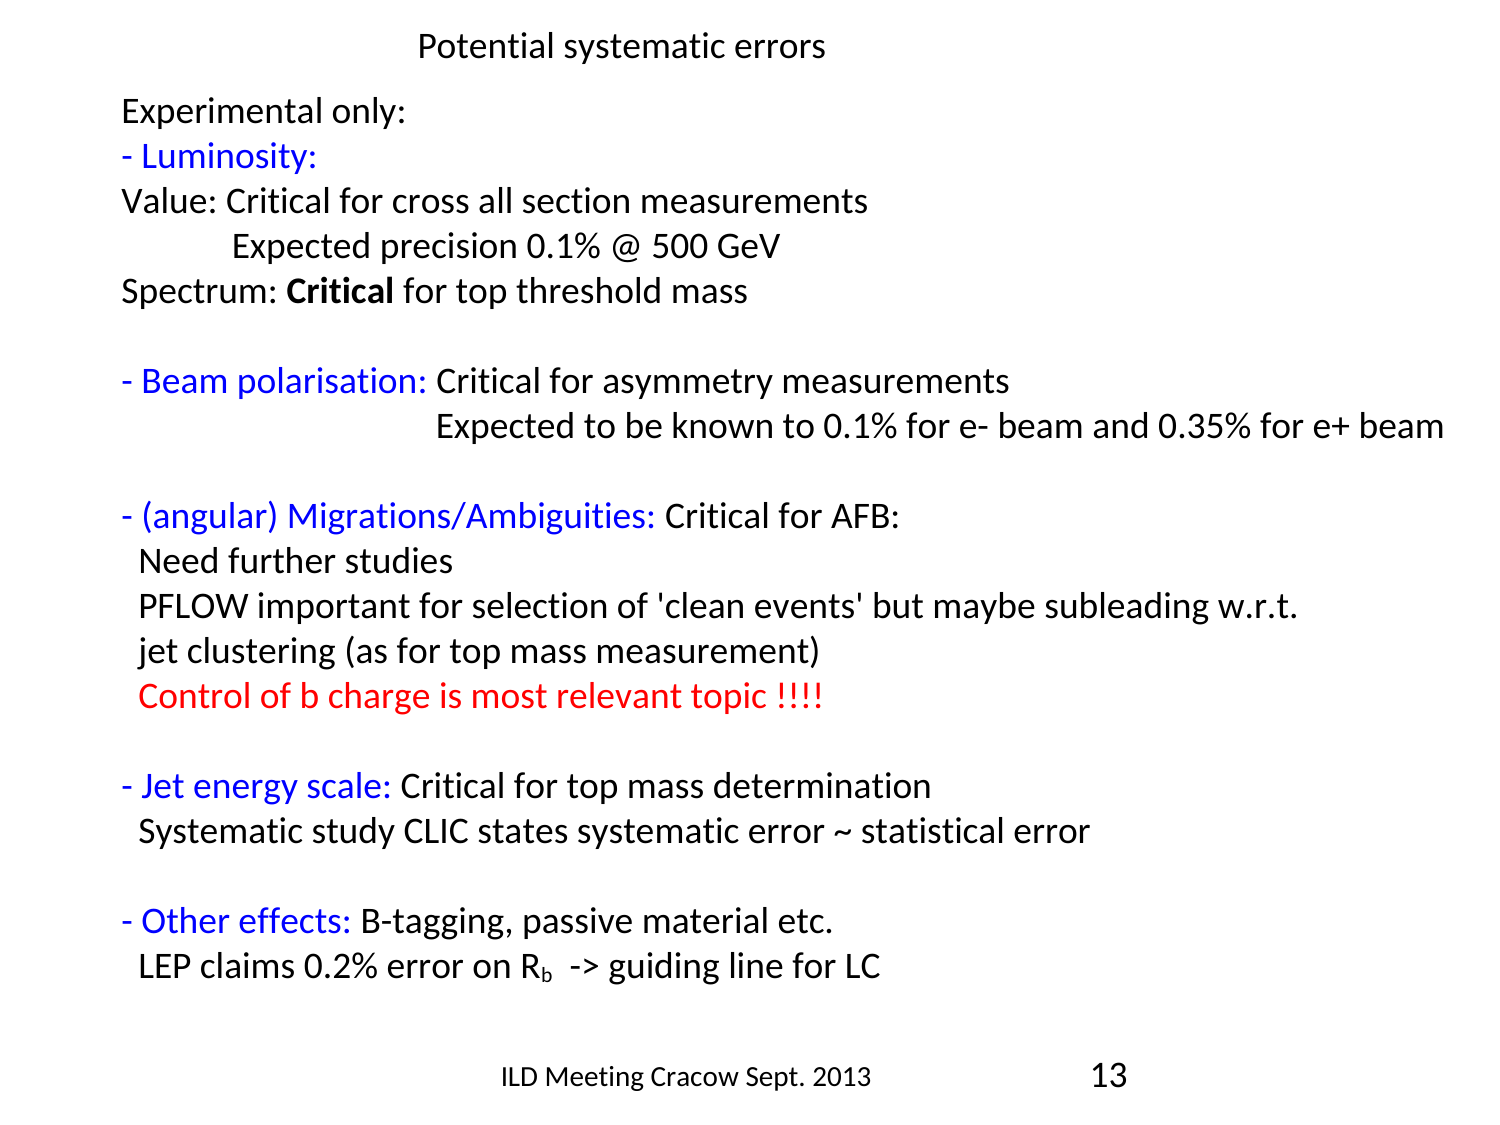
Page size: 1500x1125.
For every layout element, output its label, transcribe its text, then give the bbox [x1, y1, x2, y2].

text_box Experimental only: - Luminosity: Value: Critical for cross all section measurements Expected precision 0.1% @ 500 GeV Spectrum: Critical for top threshold mass - Beam polarisation: Critical for asymmetry measurements Expected to be known to 0.1% for e- beam and 0.35% for e+ beam - (angular) Migrations/Ambiguities: Critical for AFB: Need further studies PFLOW important for selection of 'clean events' but maybe subleading w.r.t. jet clustering (as for top mass measurement) Control of b charge is most relevant topic !!!! - Jet energy scale: Critical for top mass determination Systematic study CLIC states systematic error ~ statistical error - Other effects: B-tagging, passive material etc. LEP claims 0.2% error on Rb -> guiding line for LC [106, 79, 1460, 1097]
text_box Potential systematic errors [402, 13, 850, 74]
